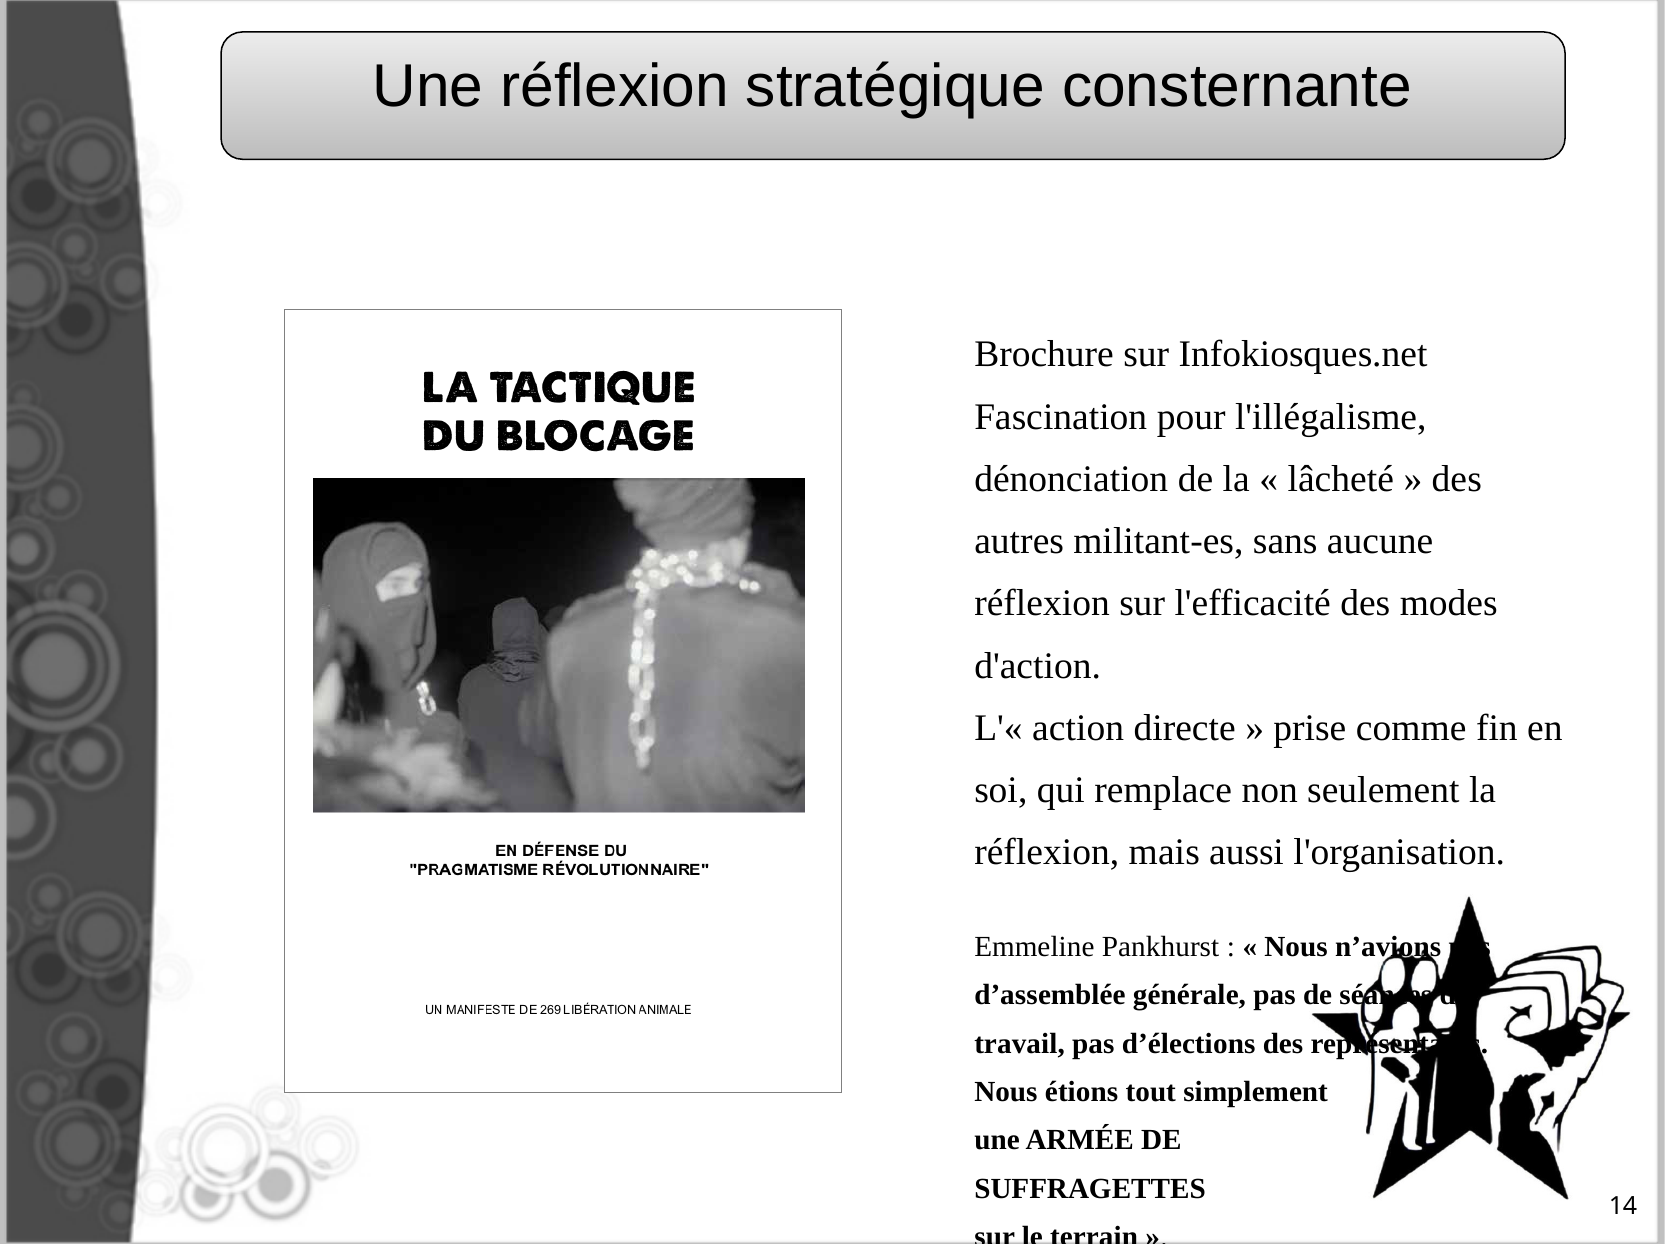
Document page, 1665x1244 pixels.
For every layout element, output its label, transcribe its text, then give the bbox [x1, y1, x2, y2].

text_box [221, 31, 1566, 160]
slide_number <numéro> [1593, 1181, 1665, 1227]
text_box Une réflexion stratégique consternante [230, 38, 1556, 127]
picture [3, 0, 1662, 1244]
text_box Brochure sur Infokiosques.net Fascination pour l'illégalisme, dénonciation de la « lâcheté » des autres militant-es, sans aucune réflexion sur l'efficacité des modes d'action. L'« action directe » prise comme fin en soi, qui remplace non seulement la réflexion, mais aussi l'organisation. Emmeline Pankhurst : « Nous n’avions pas d’assemblée générale, pas de séances de travail, pas d’élections des représentants. Nous étions tout simplement une ARMÉE DE SUFFRAGETTES sur le terrain ». [959, 305, 1580, 1153]
